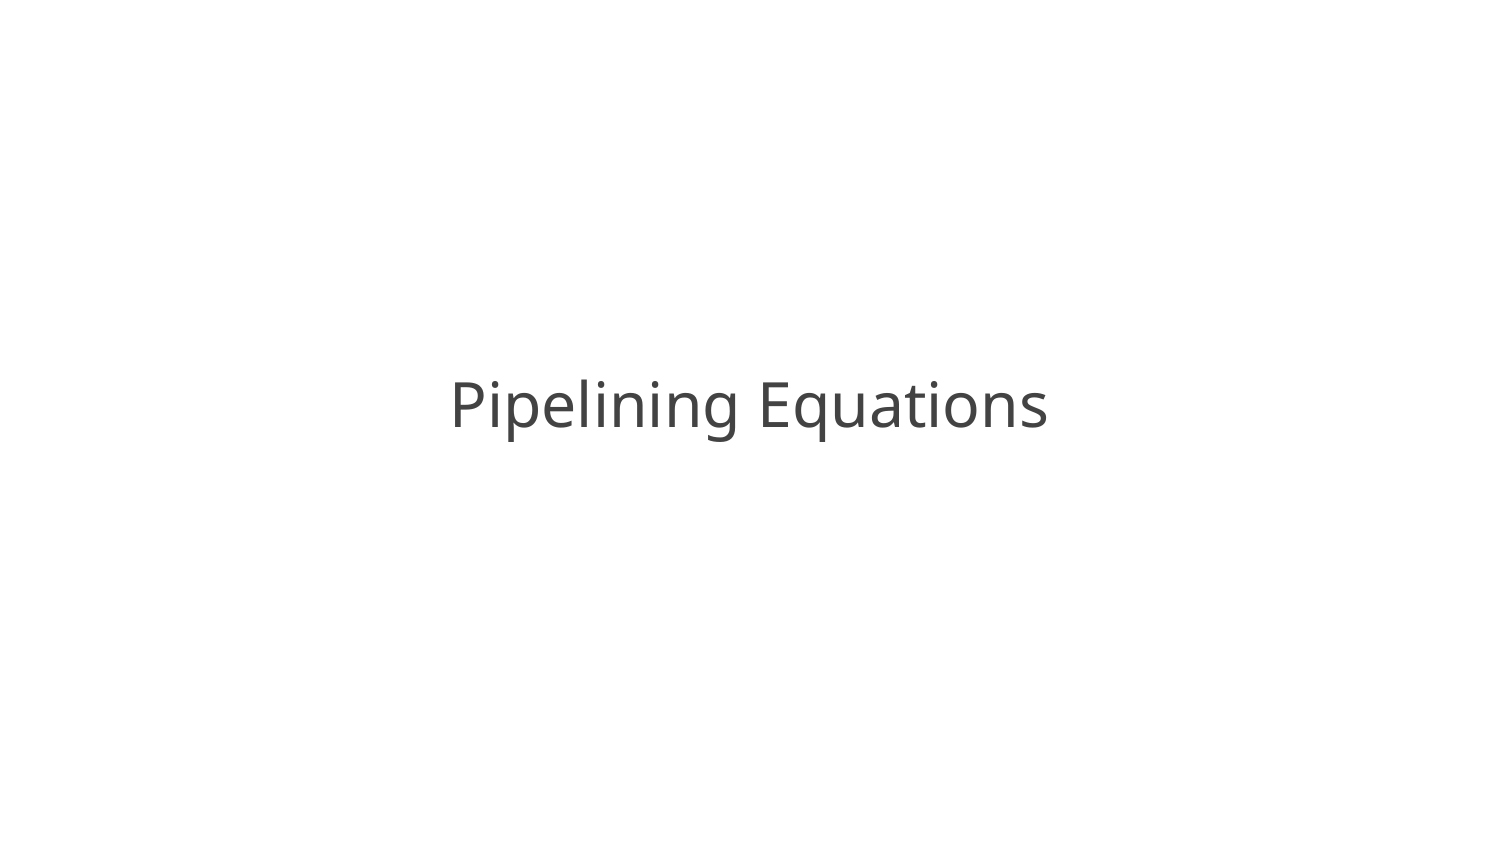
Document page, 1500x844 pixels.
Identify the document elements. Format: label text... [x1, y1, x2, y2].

text_box Pipelining Equations [0, 300, 1500, 505]
